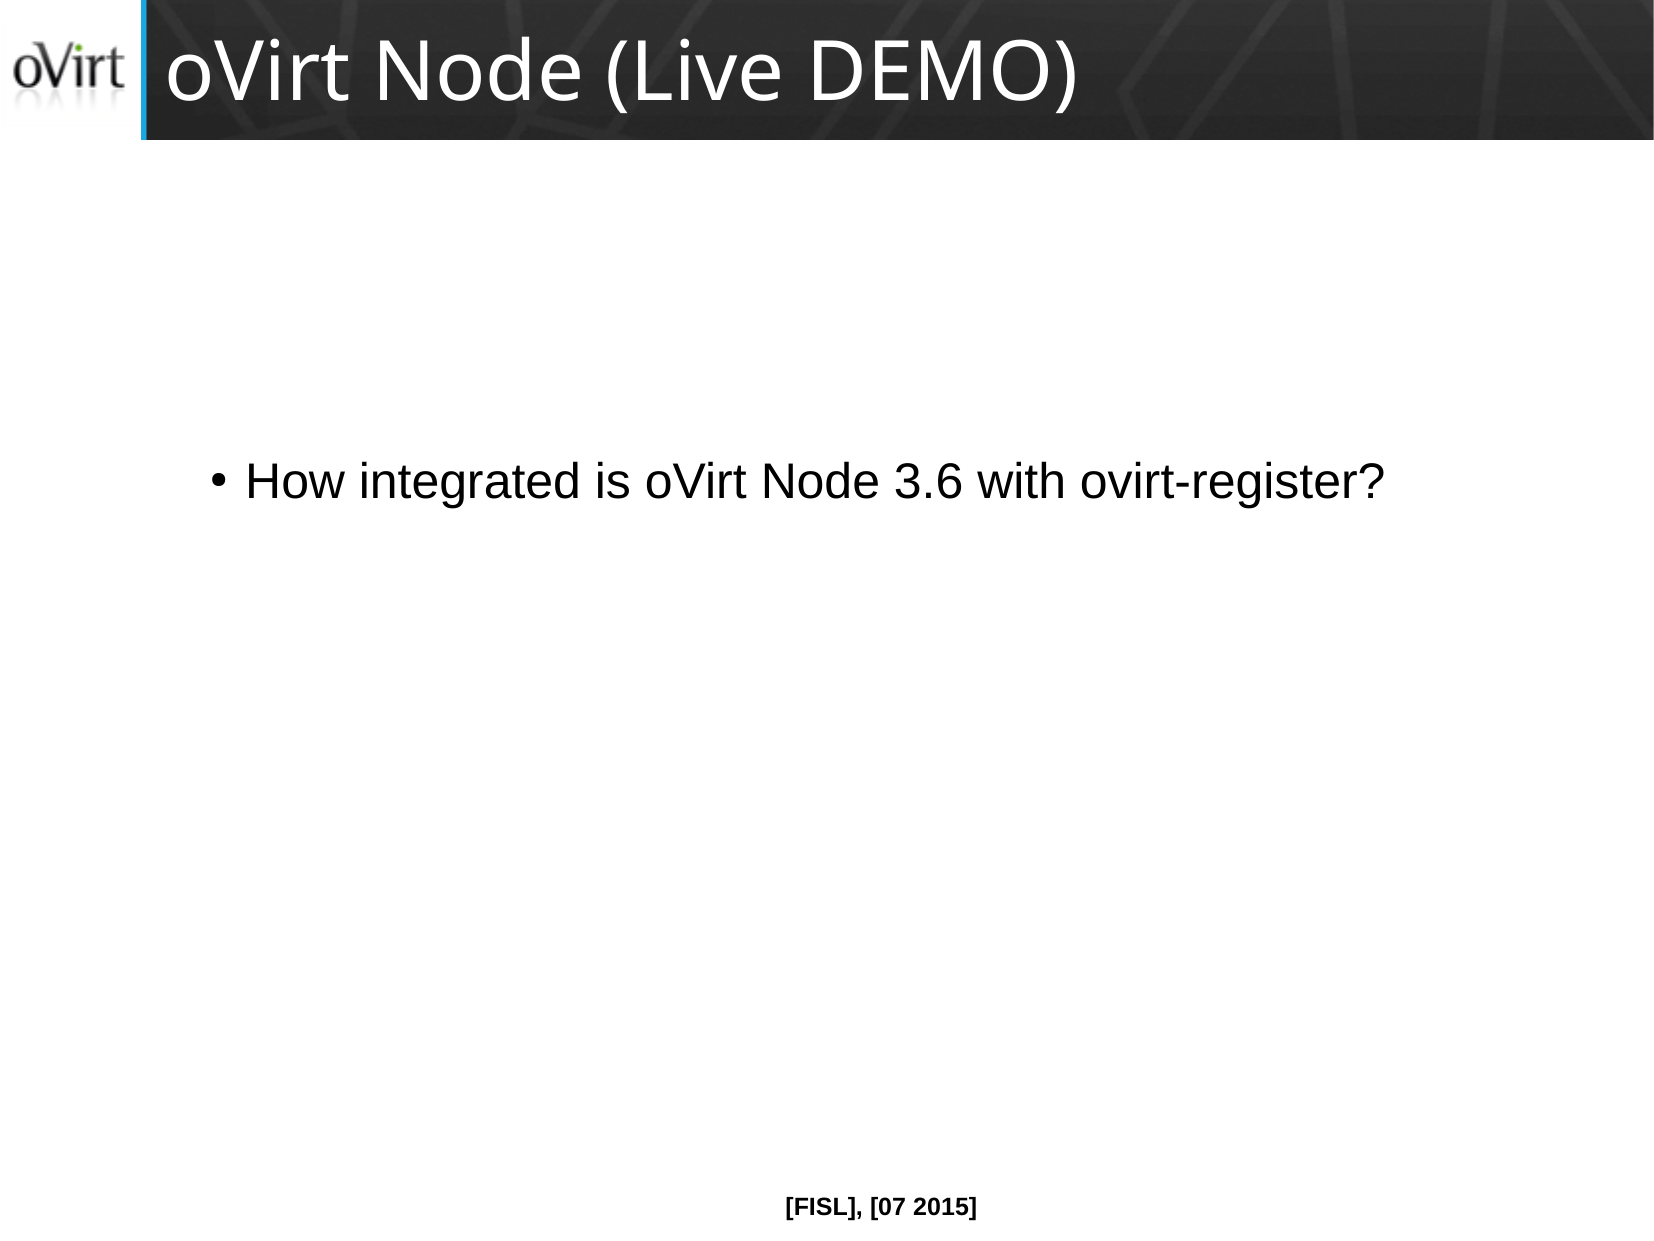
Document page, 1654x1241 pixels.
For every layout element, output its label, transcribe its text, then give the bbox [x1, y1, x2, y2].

title oVirt Node (Live DEMO) [164, 18, 1653, 119]
text_box How integrated is oVirt Node 3.6 with ovirt-register? [195, 390, 1426, 1241]
picture [0, 0, 1654, 140]
